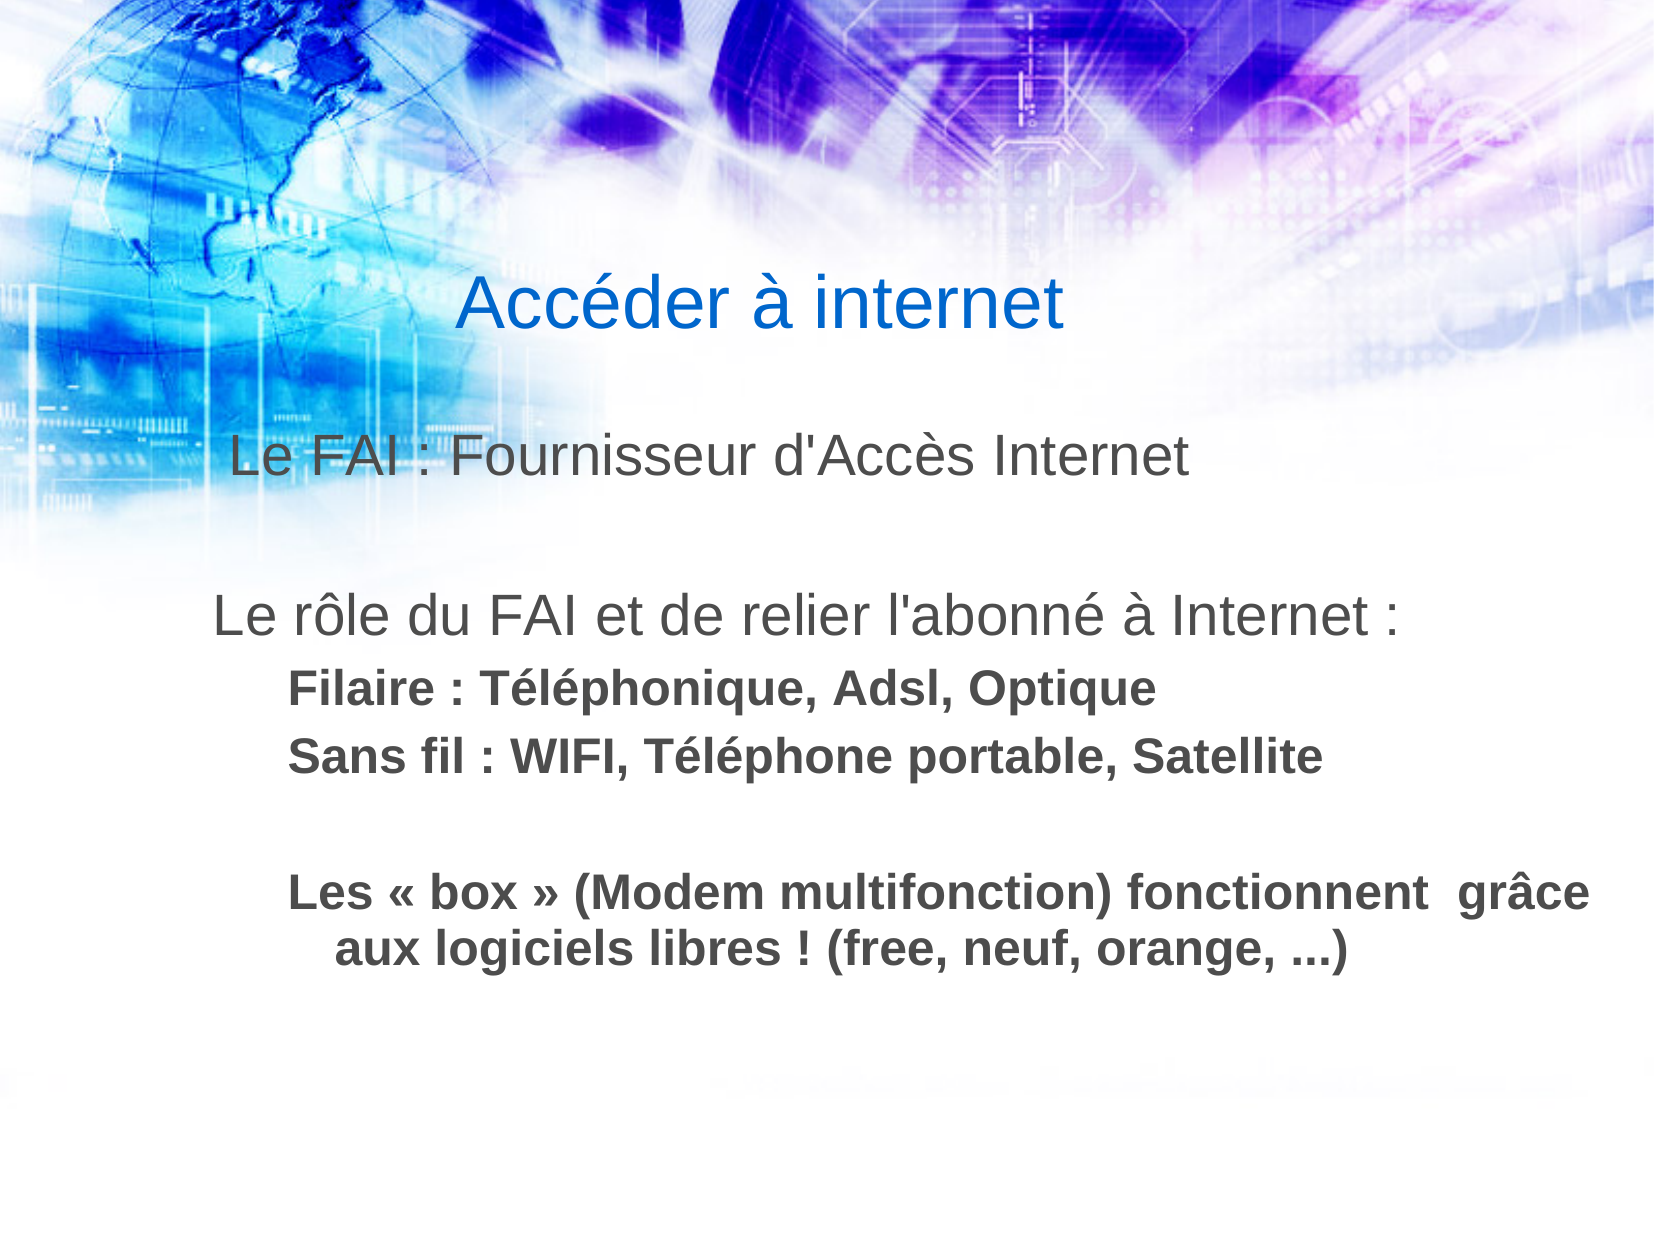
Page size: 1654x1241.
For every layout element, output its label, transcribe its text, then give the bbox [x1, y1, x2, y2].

picture [0, 0, 1654, 1241]
list Le FAI : Fournisseur d'Accès Internet Le rôle du FAI et de relier l'abonné à Internet : Filaire : Téléphonique, Adsl, Optique Sans fil : WIFI, Téléphone portable, Satellite Les « box » (Modem multifonction) fonctionnent grâce aux logiciels libres ! (free, neuf, orange, ...) [212, 423, 1595, 1152]
title Accéder à internet [455, 202, 1609, 404]
